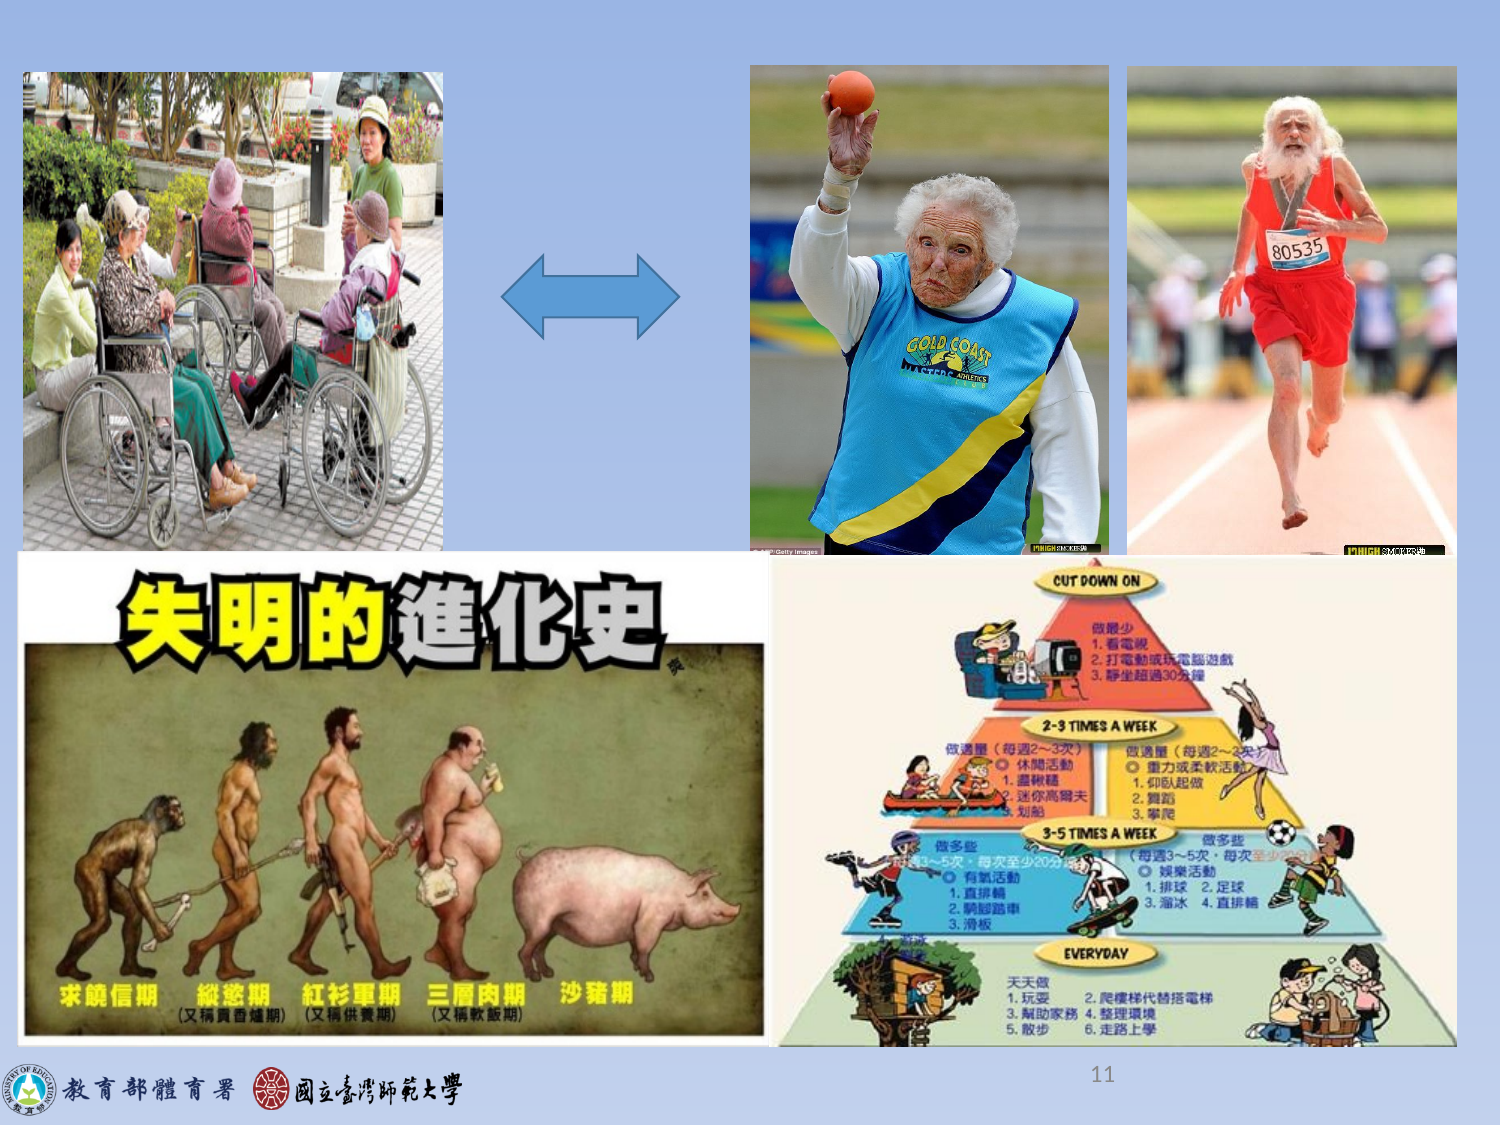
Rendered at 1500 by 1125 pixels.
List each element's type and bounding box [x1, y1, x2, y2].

text_box [1074, 1047, 1426, 1103]
text_box [501, 255, 680, 339]
picture [1127, 66, 1457, 555]
picture [17, 65, 1457, 1047]
